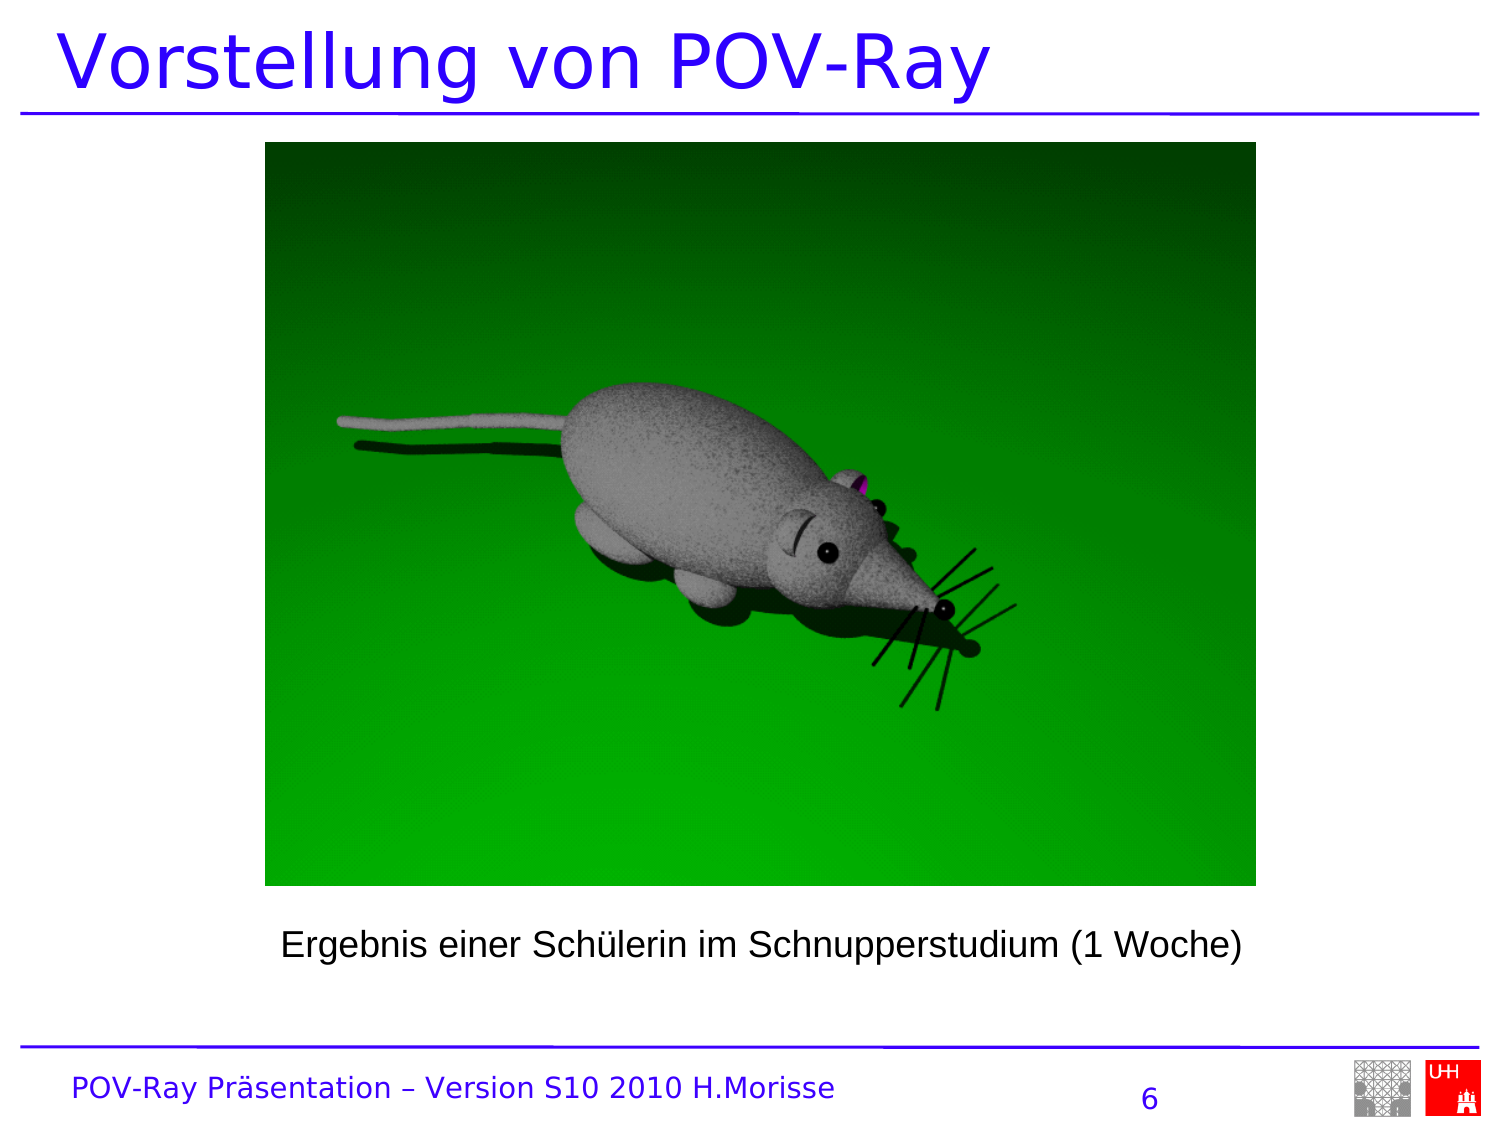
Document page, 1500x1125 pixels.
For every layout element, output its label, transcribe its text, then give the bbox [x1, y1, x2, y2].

text_box Ergebnis einer Schülerin im Schnupperstudium (1 Woche) [265, 915, 1270, 973]
picture [1352, 1058, 1414, 1119]
picture [265, 142, 1256, 886]
picture [1422, 1058, 1483, 1119]
title Vorstellung von POV-Ray [29, 11, 1500, 114]
